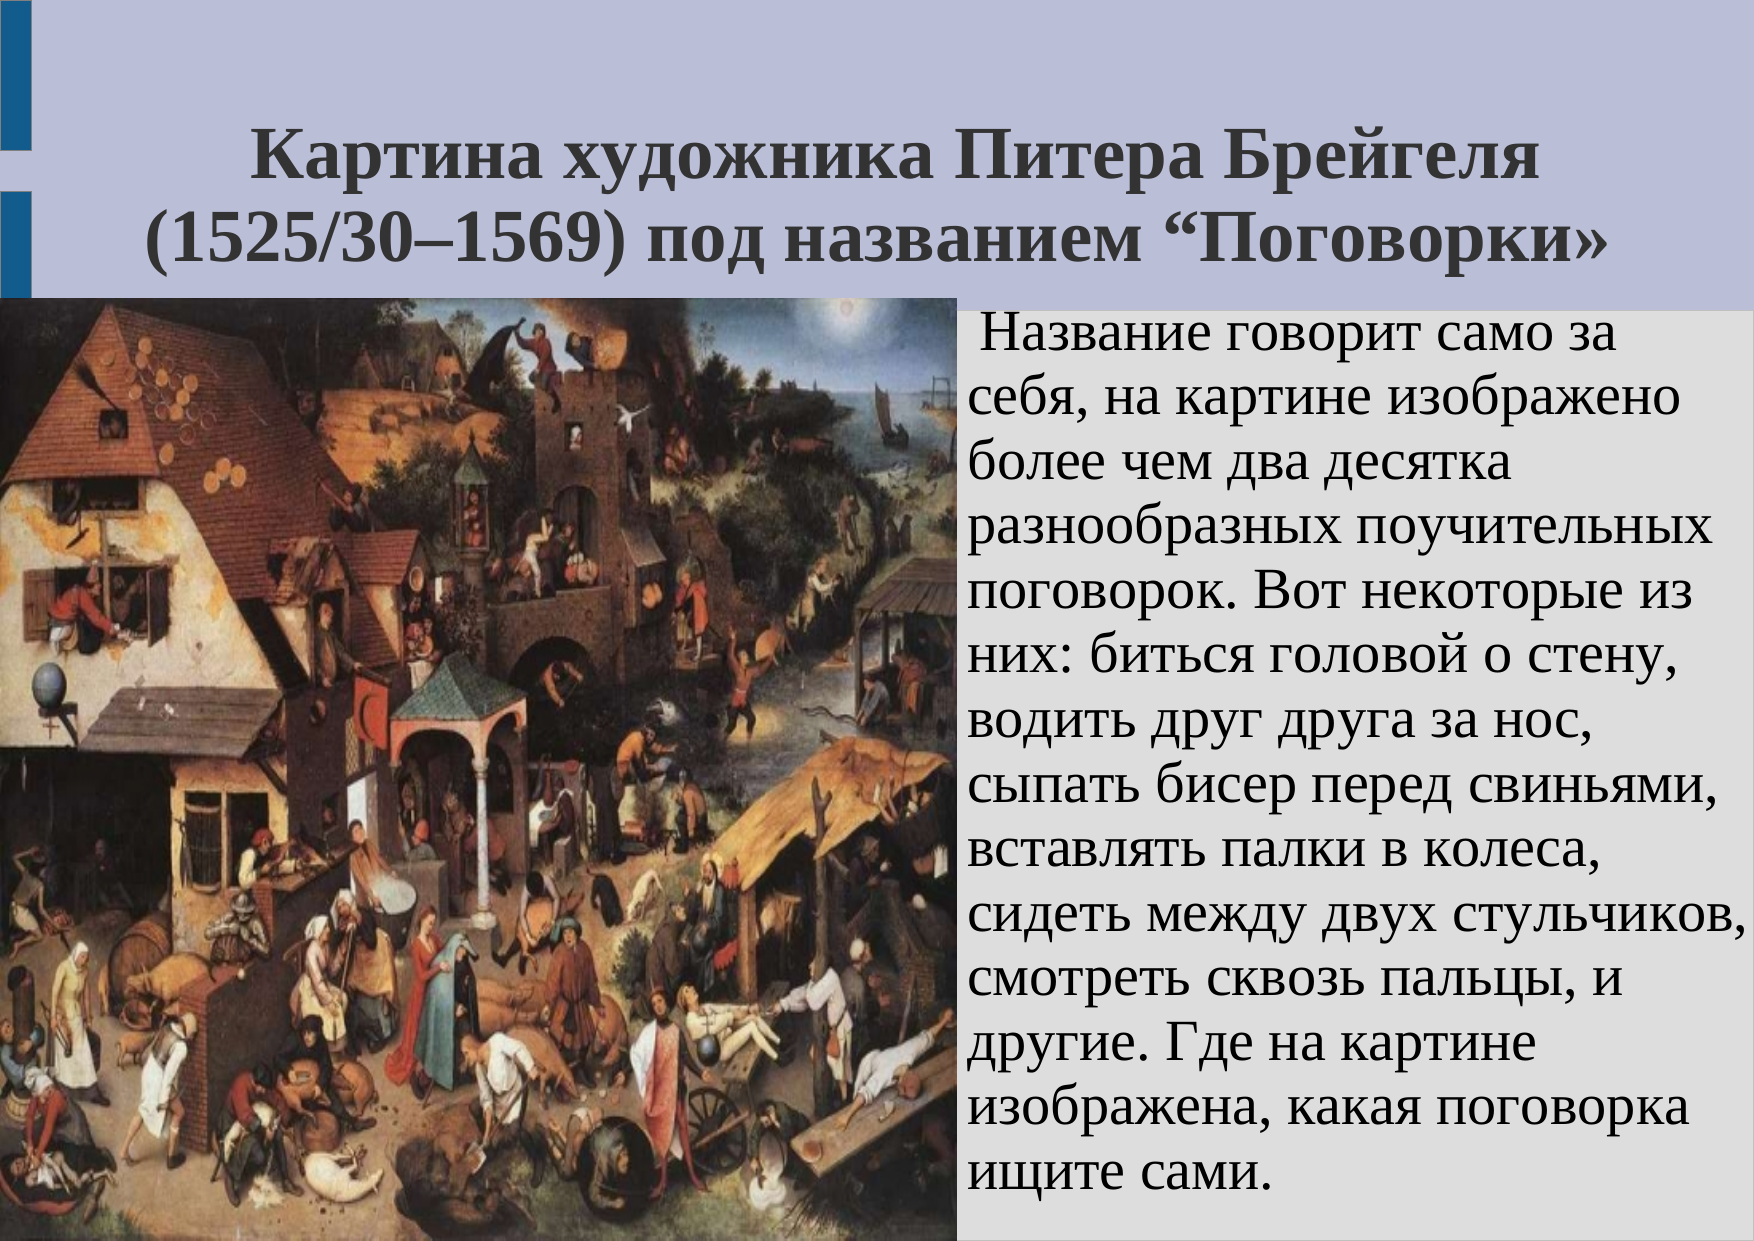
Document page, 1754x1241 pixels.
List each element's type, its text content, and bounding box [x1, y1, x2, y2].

picture [0, 298, 896, 1241]
title Картина художника Питера Брейгеля (1525/30–1569) под названием “Поговорки» [128, 91, 1627, 299]
list Название говорит само за себя, на картине изображено более чем два десятка разнообразных поучительных поговорок. Вот некоторые из них: биться головой о стену, водить друг друга за нос, сыпать бисер перед свиньями, вставлять палки в колеса, сидеть между двух стульчиков, смотреть сквозь пальцы, и другие. Где на картине изображена, какая поговорка ищите сами. [896, 298, 1754, 1241]
